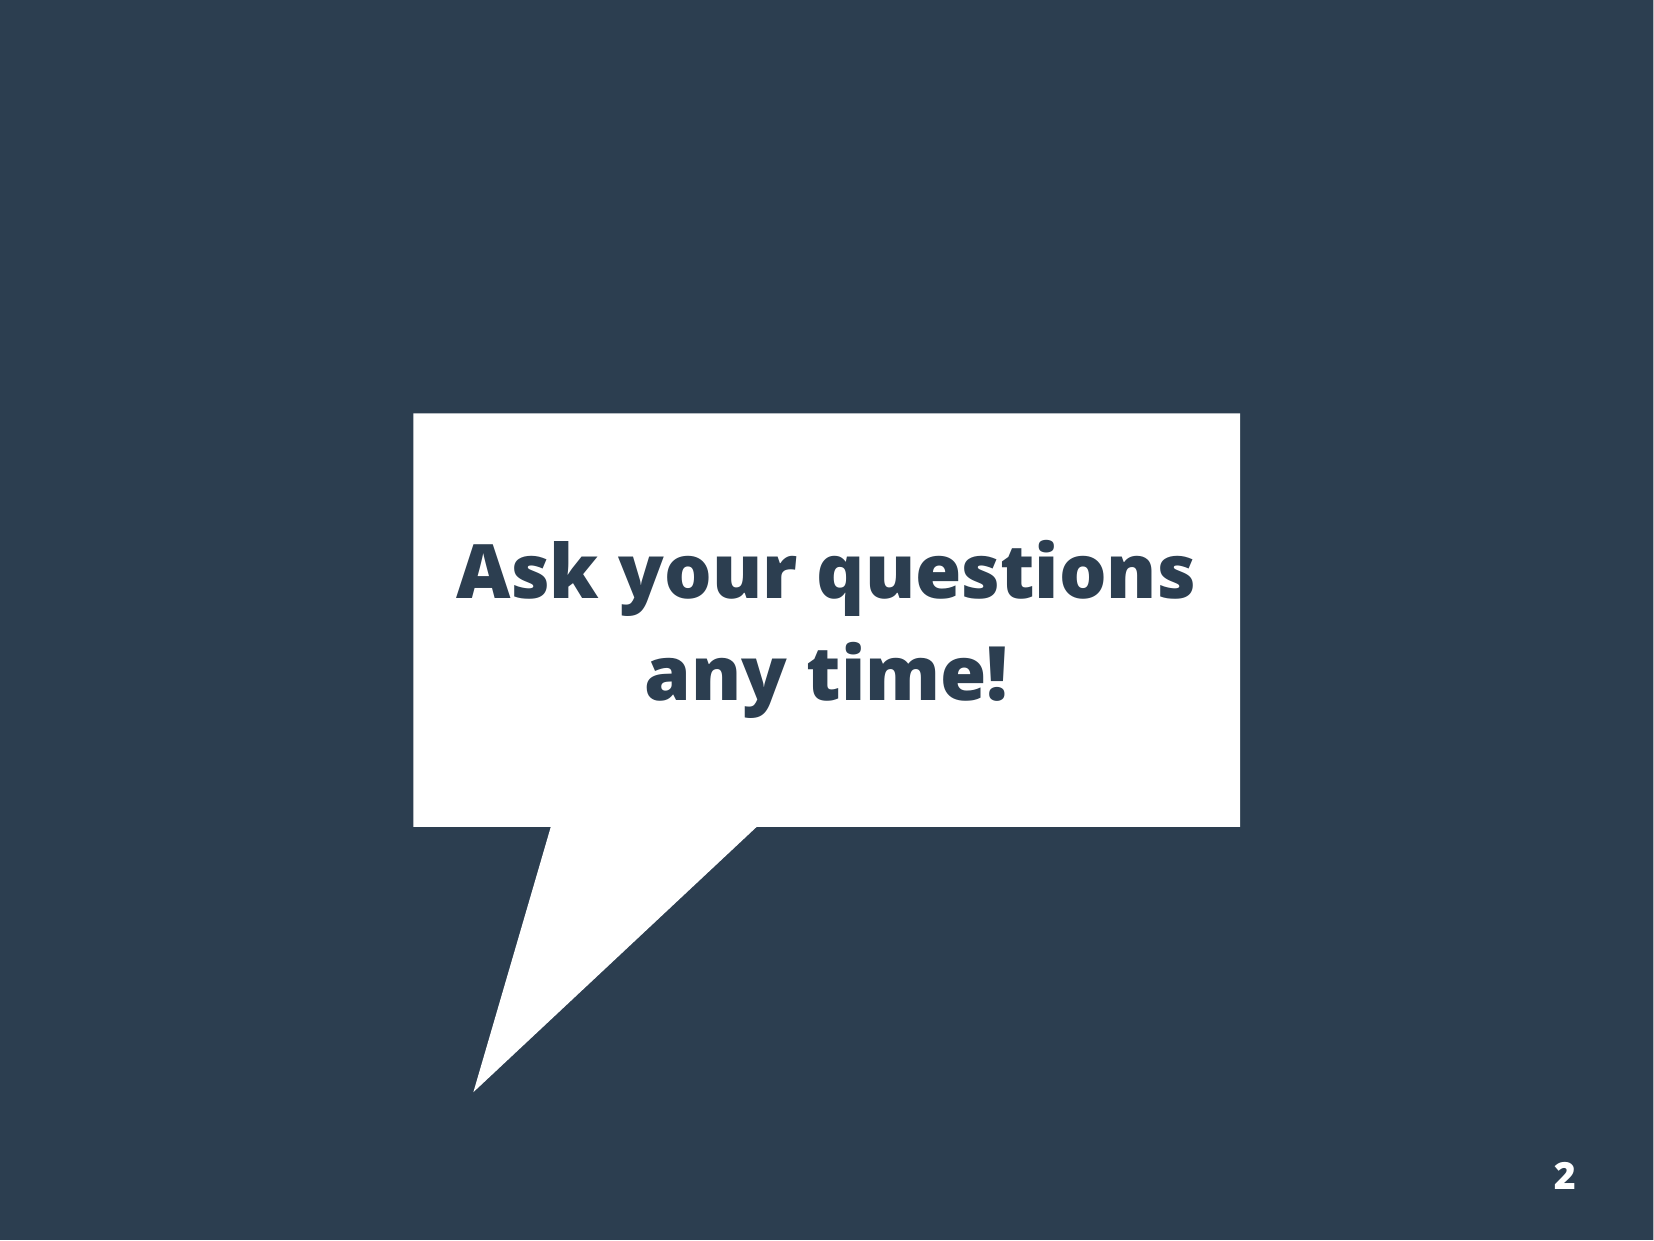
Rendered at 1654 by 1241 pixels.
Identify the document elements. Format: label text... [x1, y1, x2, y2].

title Ask your questions any time! [442, 442, 1211, 798]
